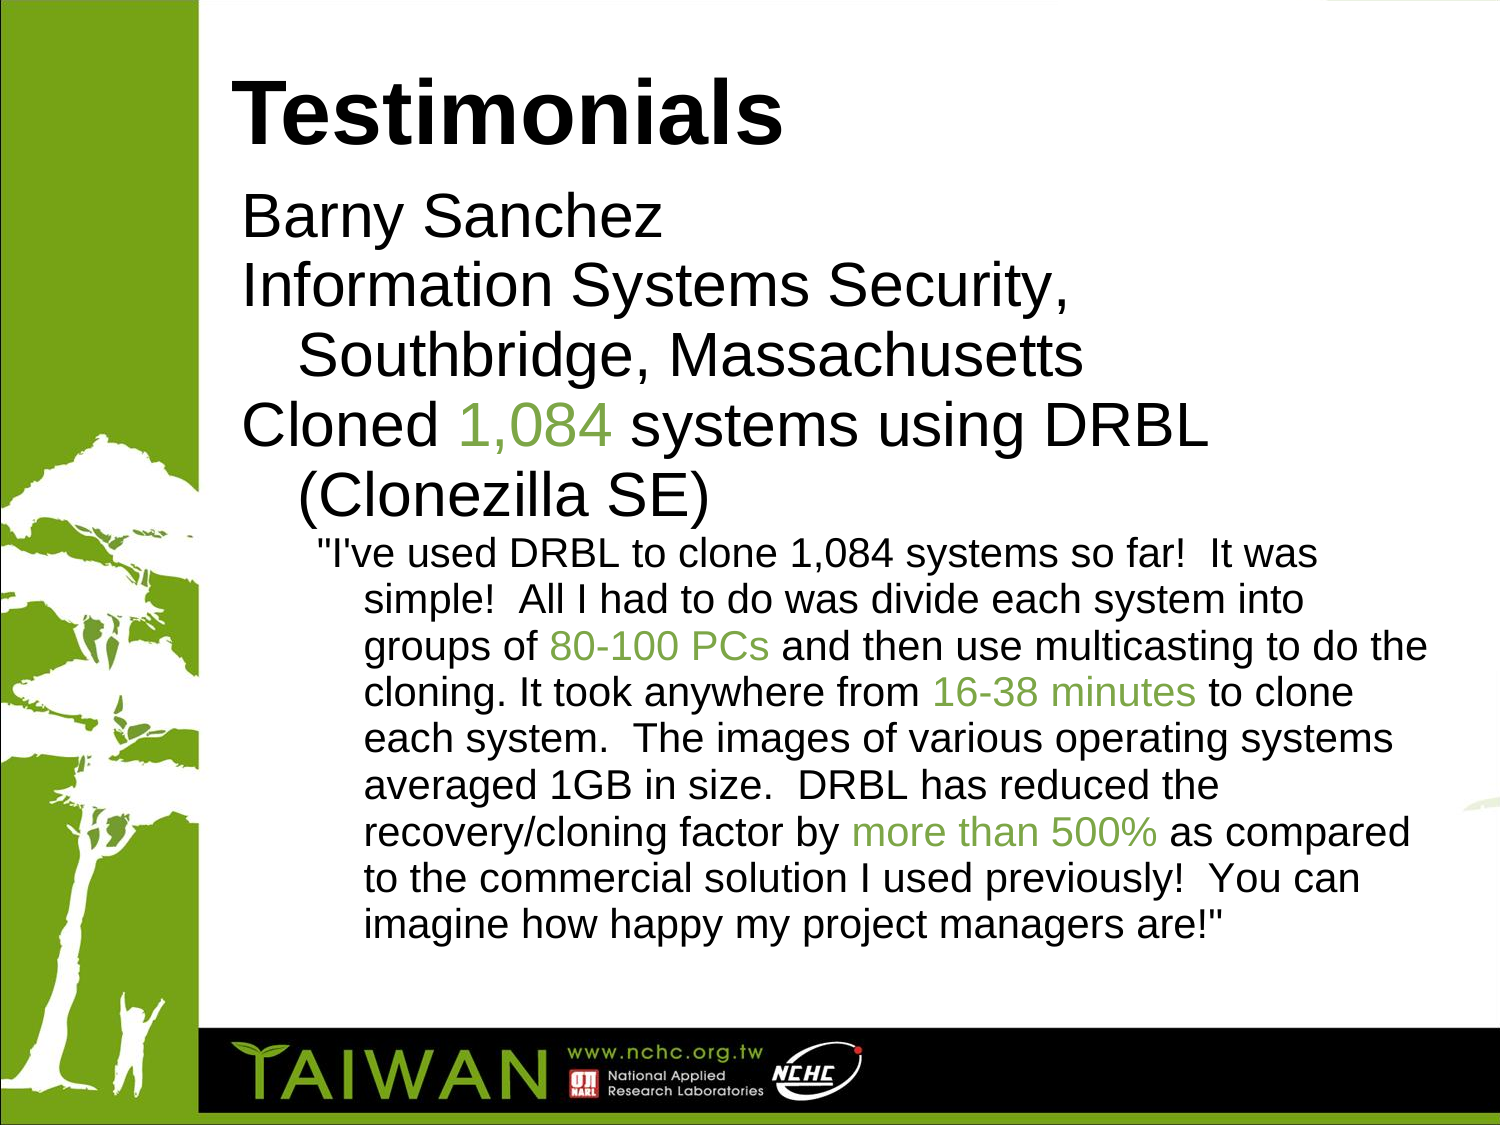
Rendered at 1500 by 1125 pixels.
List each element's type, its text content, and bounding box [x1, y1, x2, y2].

title Testimonials [218, 11, 934, 214]
text_box Barny Sanchez Information Systems Security, Southbridge, Massachusetts Cloned 1,084 systems using DRBL (Clonezilla SE) "I've used DRBL to clone 1,084 systems so far! It was simple! All I had to do was divide each system into groups of 80-100 PCs and then use multicasting to do the cloning. It took anywhere from 16-38 minutes to clone each system. The images of various operating systems averaged 1GB in size. DRBL has reduced the recovery/cloning factor by more than 500% as compared to the commercial solution I used previously! You can imagine how happy my project managers are!" [227, 173, 1447, 956]
picture [0, 0, 1500, 1125]
